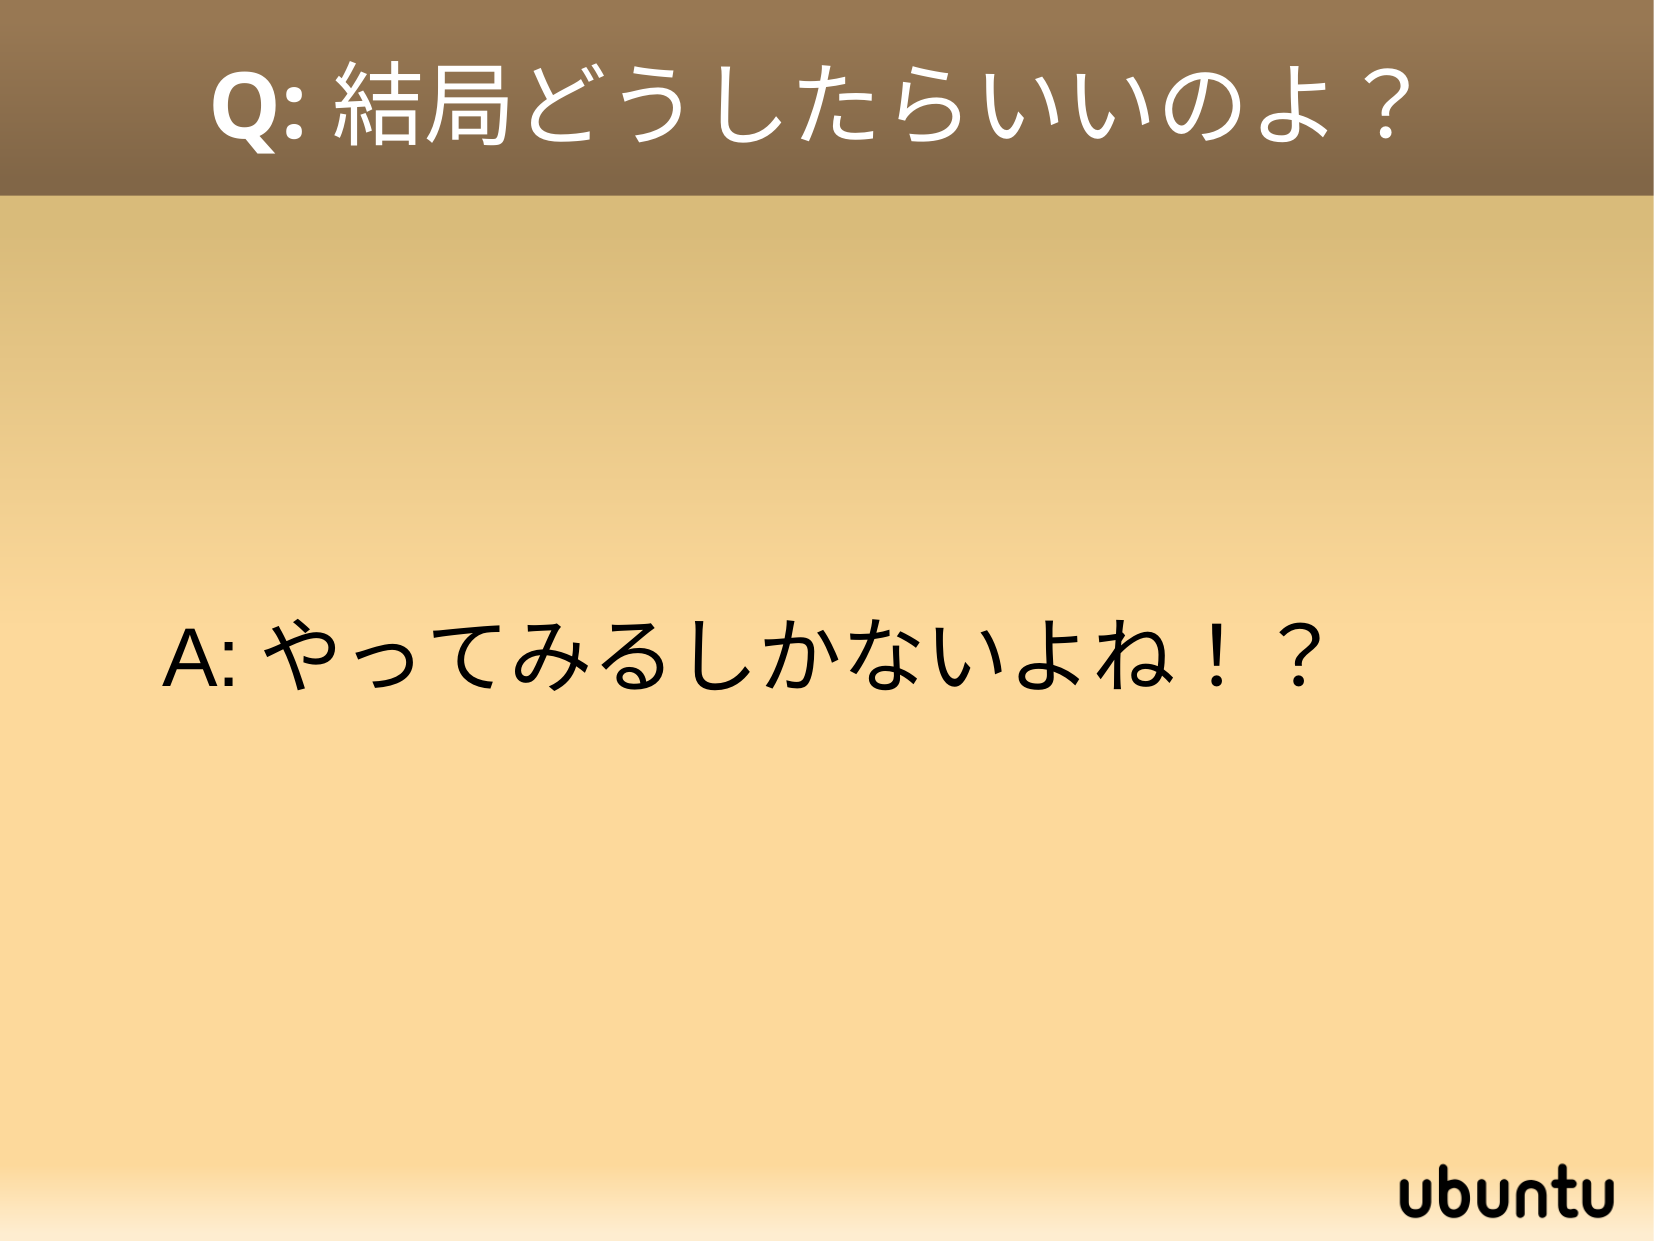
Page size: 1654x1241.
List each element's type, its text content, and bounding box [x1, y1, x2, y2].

title Q:結局どうしたらいいのよ？ [76, 0, 1565, 208]
text_box A:やってみるしかないよね！？ [147, 590, 1348, 699]
picture [0, 0, 1654, 1241]
